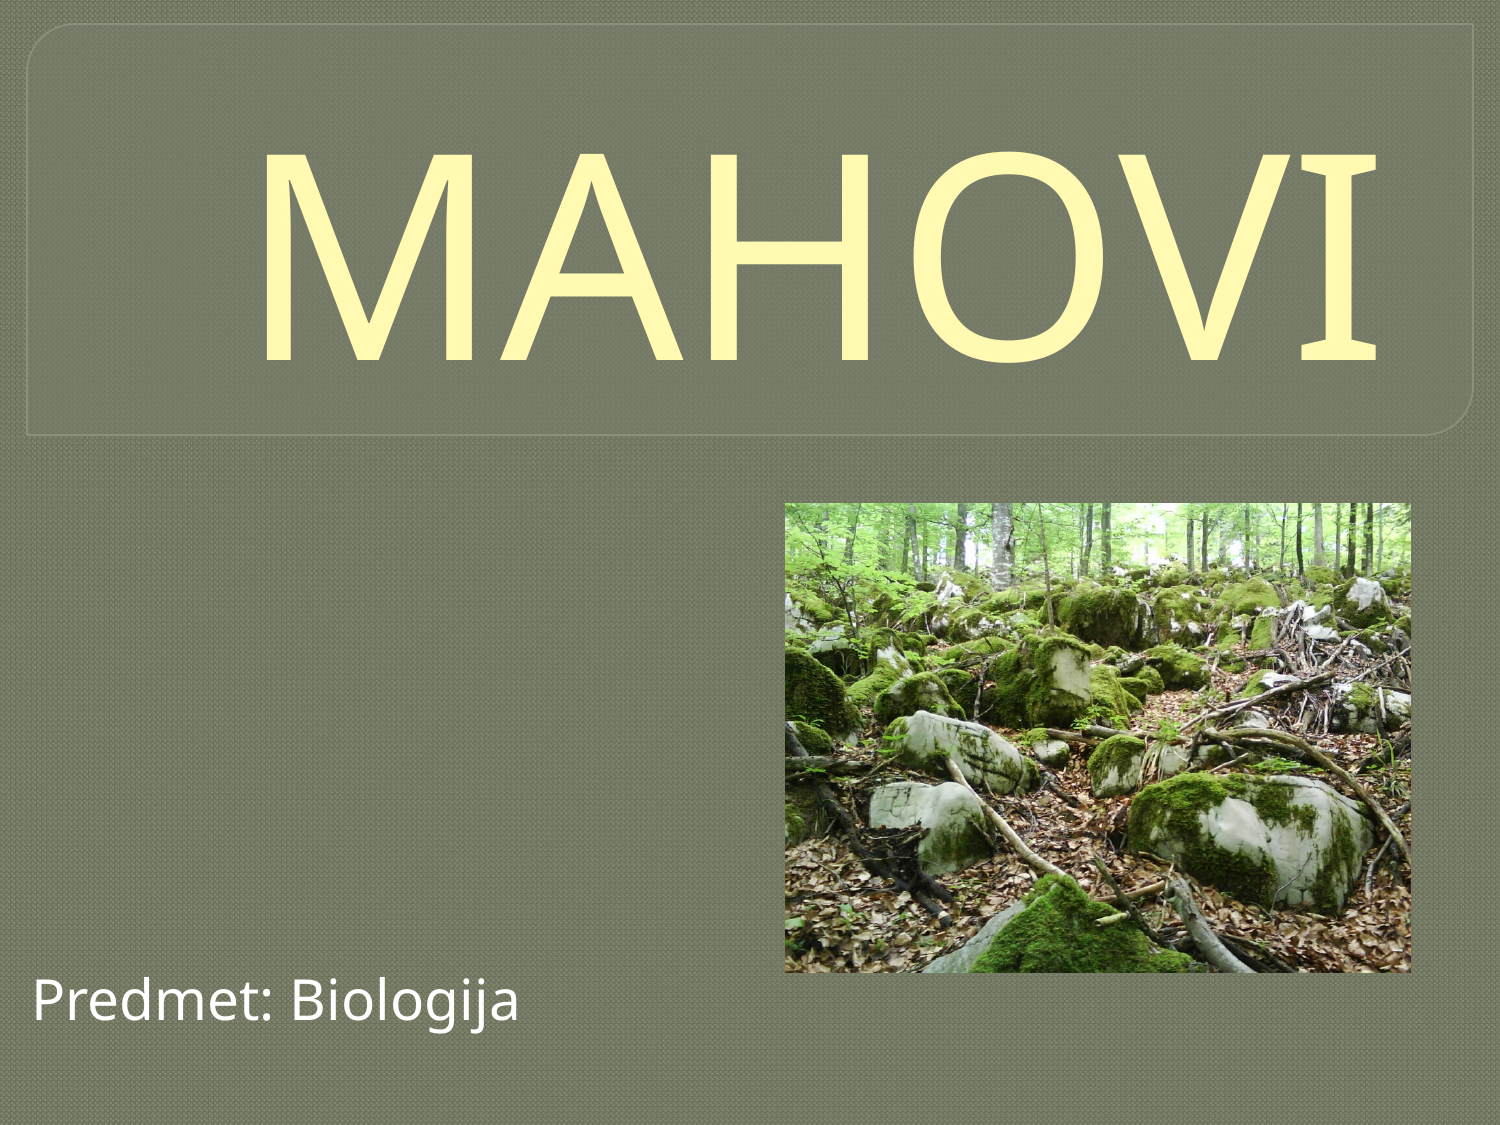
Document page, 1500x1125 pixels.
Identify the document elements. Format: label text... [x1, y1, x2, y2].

title MAHOVI [76, 62, 1427, 425]
subtitle Predmet: Biologija [23, 820, 1100, 1108]
picture [0, 0, 1500, 1125]
